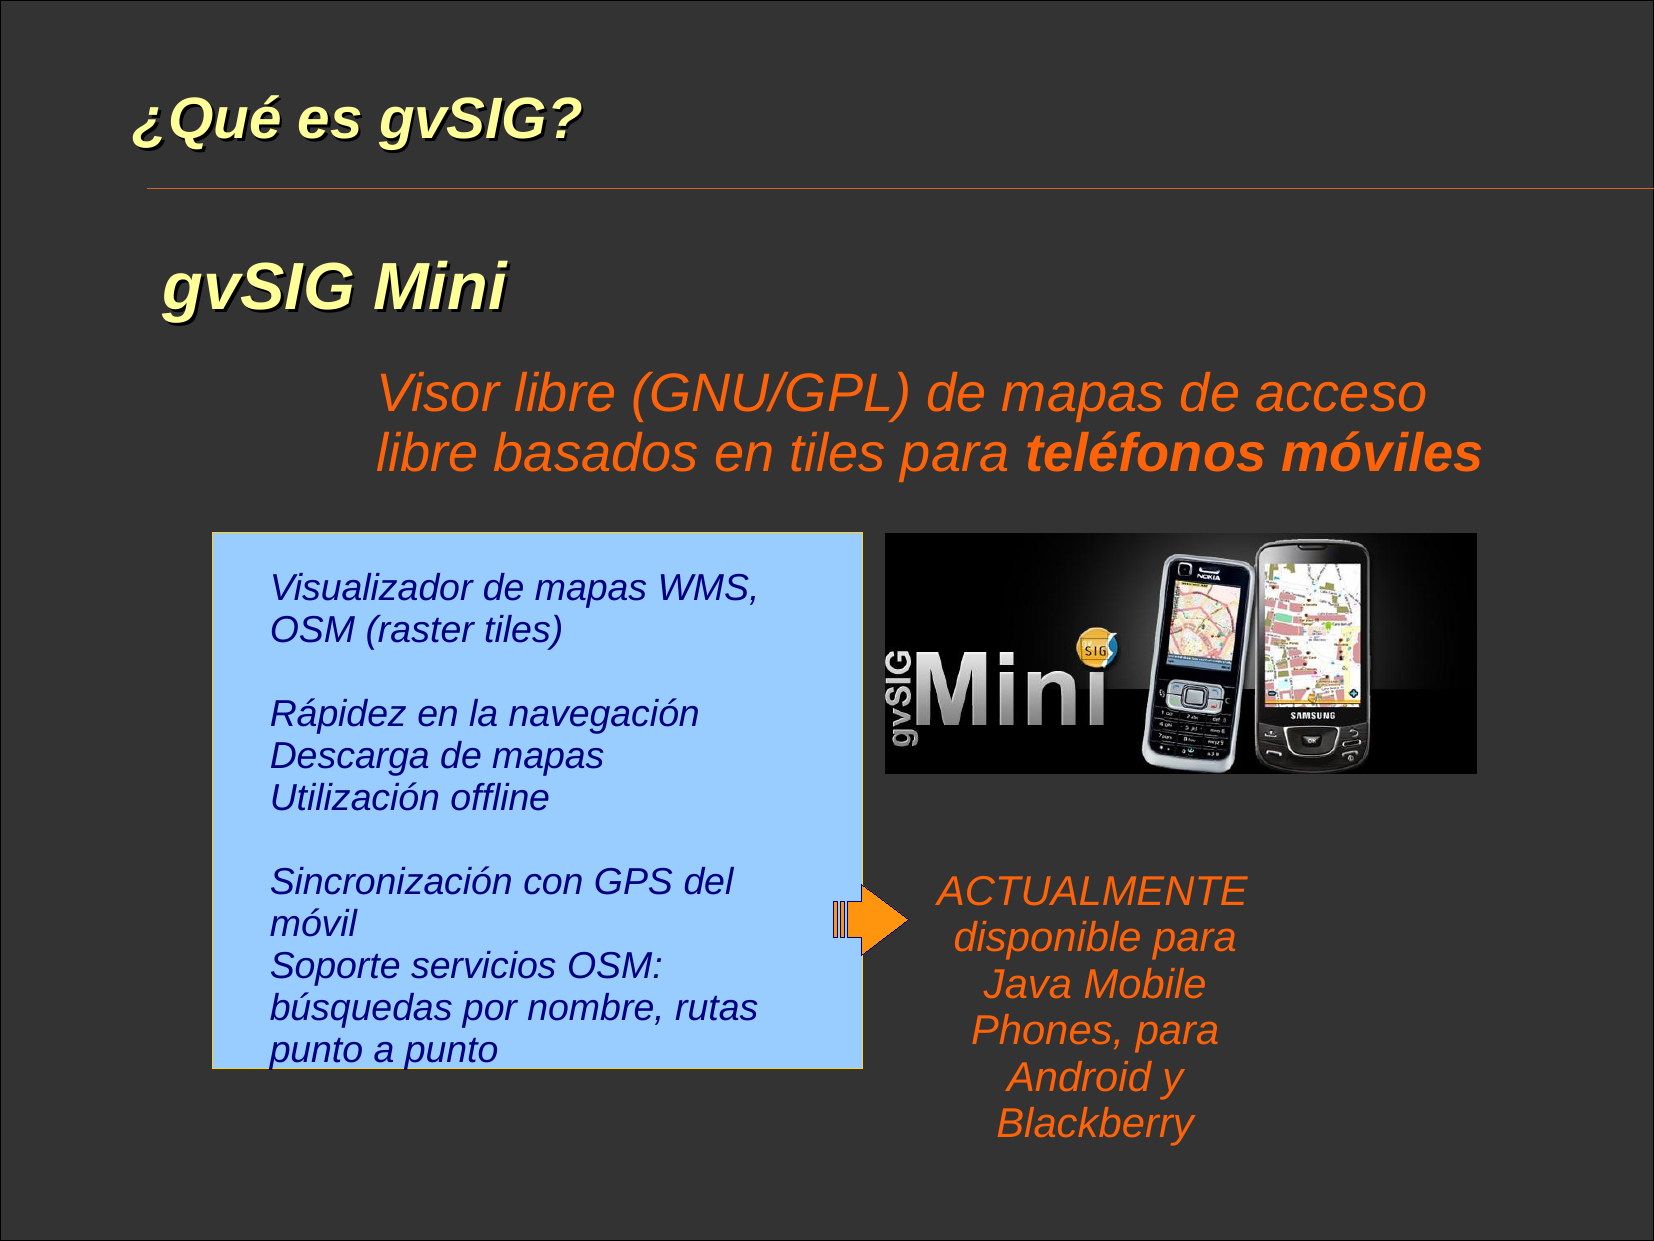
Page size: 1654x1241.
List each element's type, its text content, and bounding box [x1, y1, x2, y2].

picture [885, 533, 1477, 774]
text_box Visor libre (GNU/GPL) de mapas de acceso libre basados en tiles para teléfonos móviles [377, 363, 1536, 483]
text_box Visualizador de mapas WMS, OSM (raster tiles) Rápidez en la navegación Descarga de mapas Utilización offline Sincronización con GPS del móvil Soporte servicios OSM: búsquedas por nombre, rutas punto a punto [255, 559, 821, 1128]
text_box [0, 0, 1654, 1241]
text_box ACTUALMENTE disponible para Java Mobile Phones, para Android y Blackberry [938, 869, 1252, 1146]
text_box ¿Qué es gvSIG? [118, 78, 975, 169]
text_box gvSIG Mini [147, 242, 709, 332]
